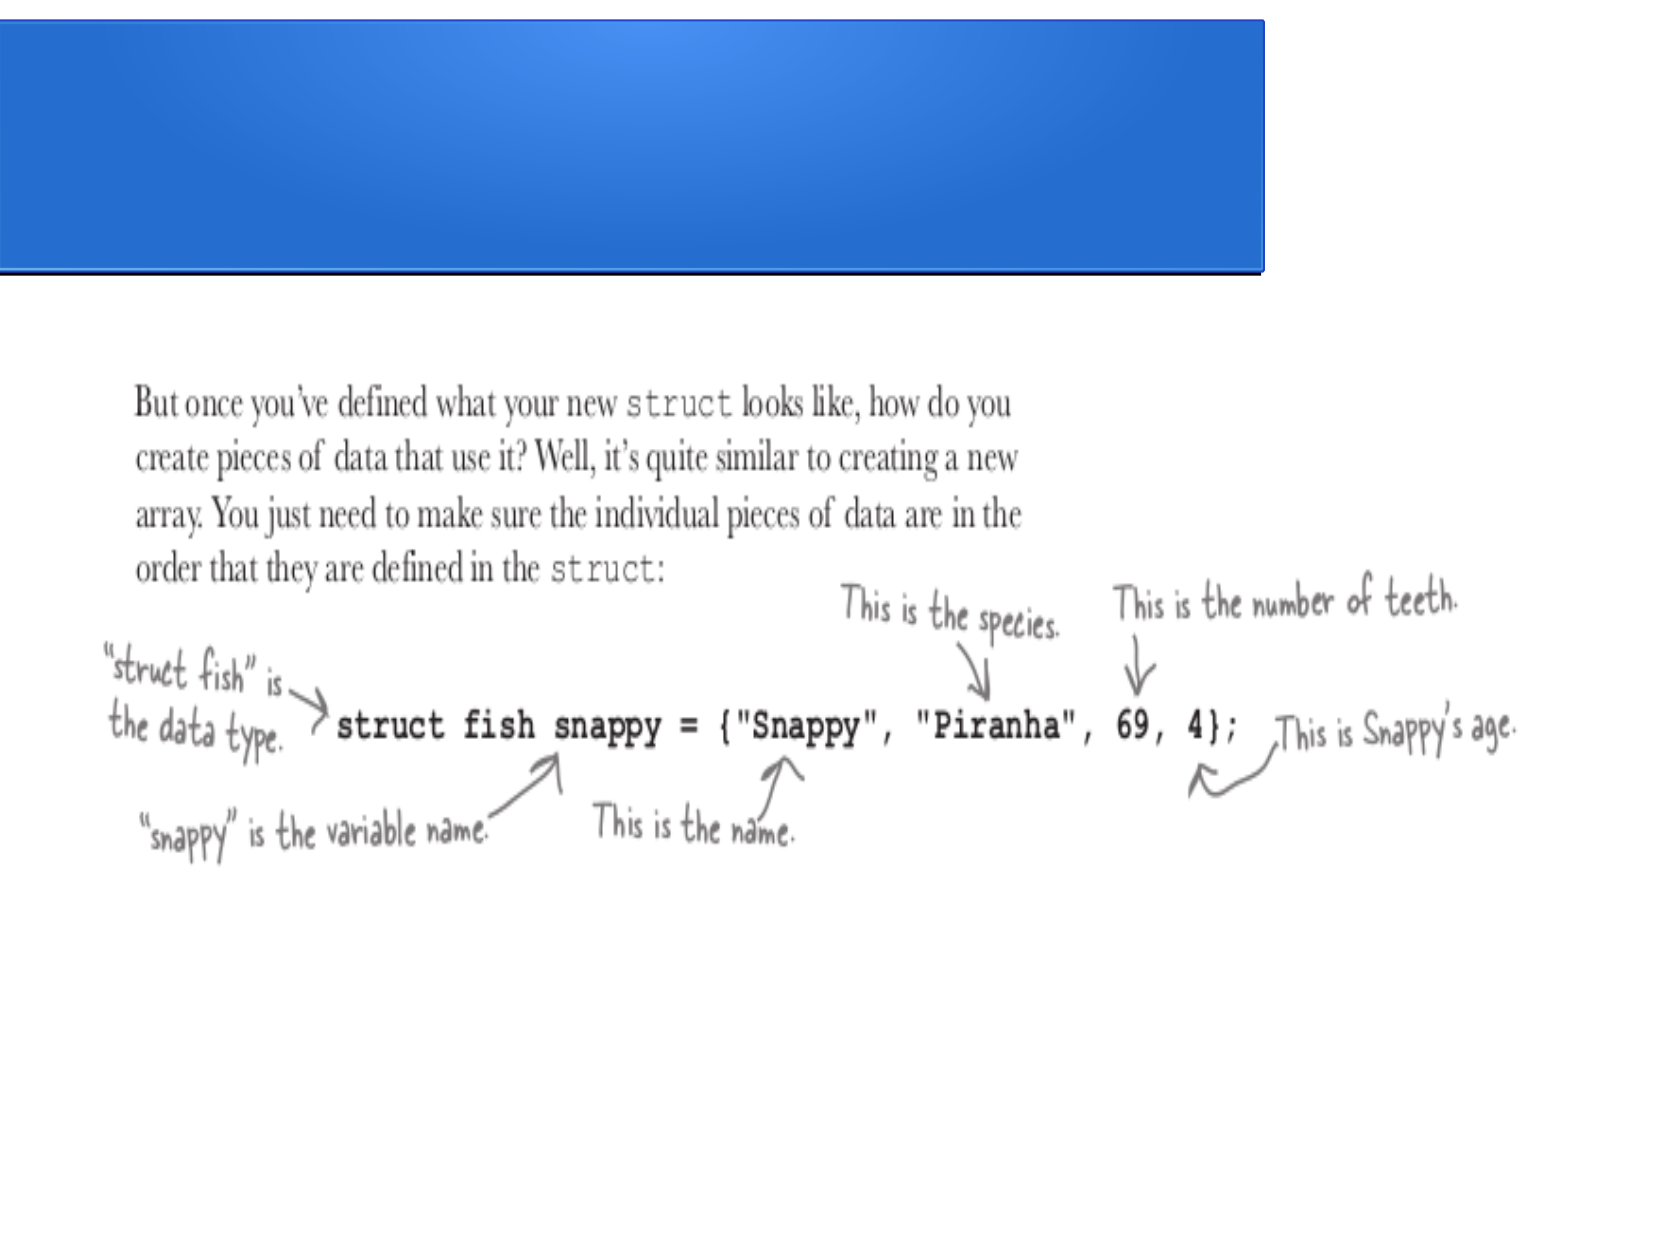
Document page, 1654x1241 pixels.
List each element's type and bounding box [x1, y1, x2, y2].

picture [70, 354, 1595, 910]
